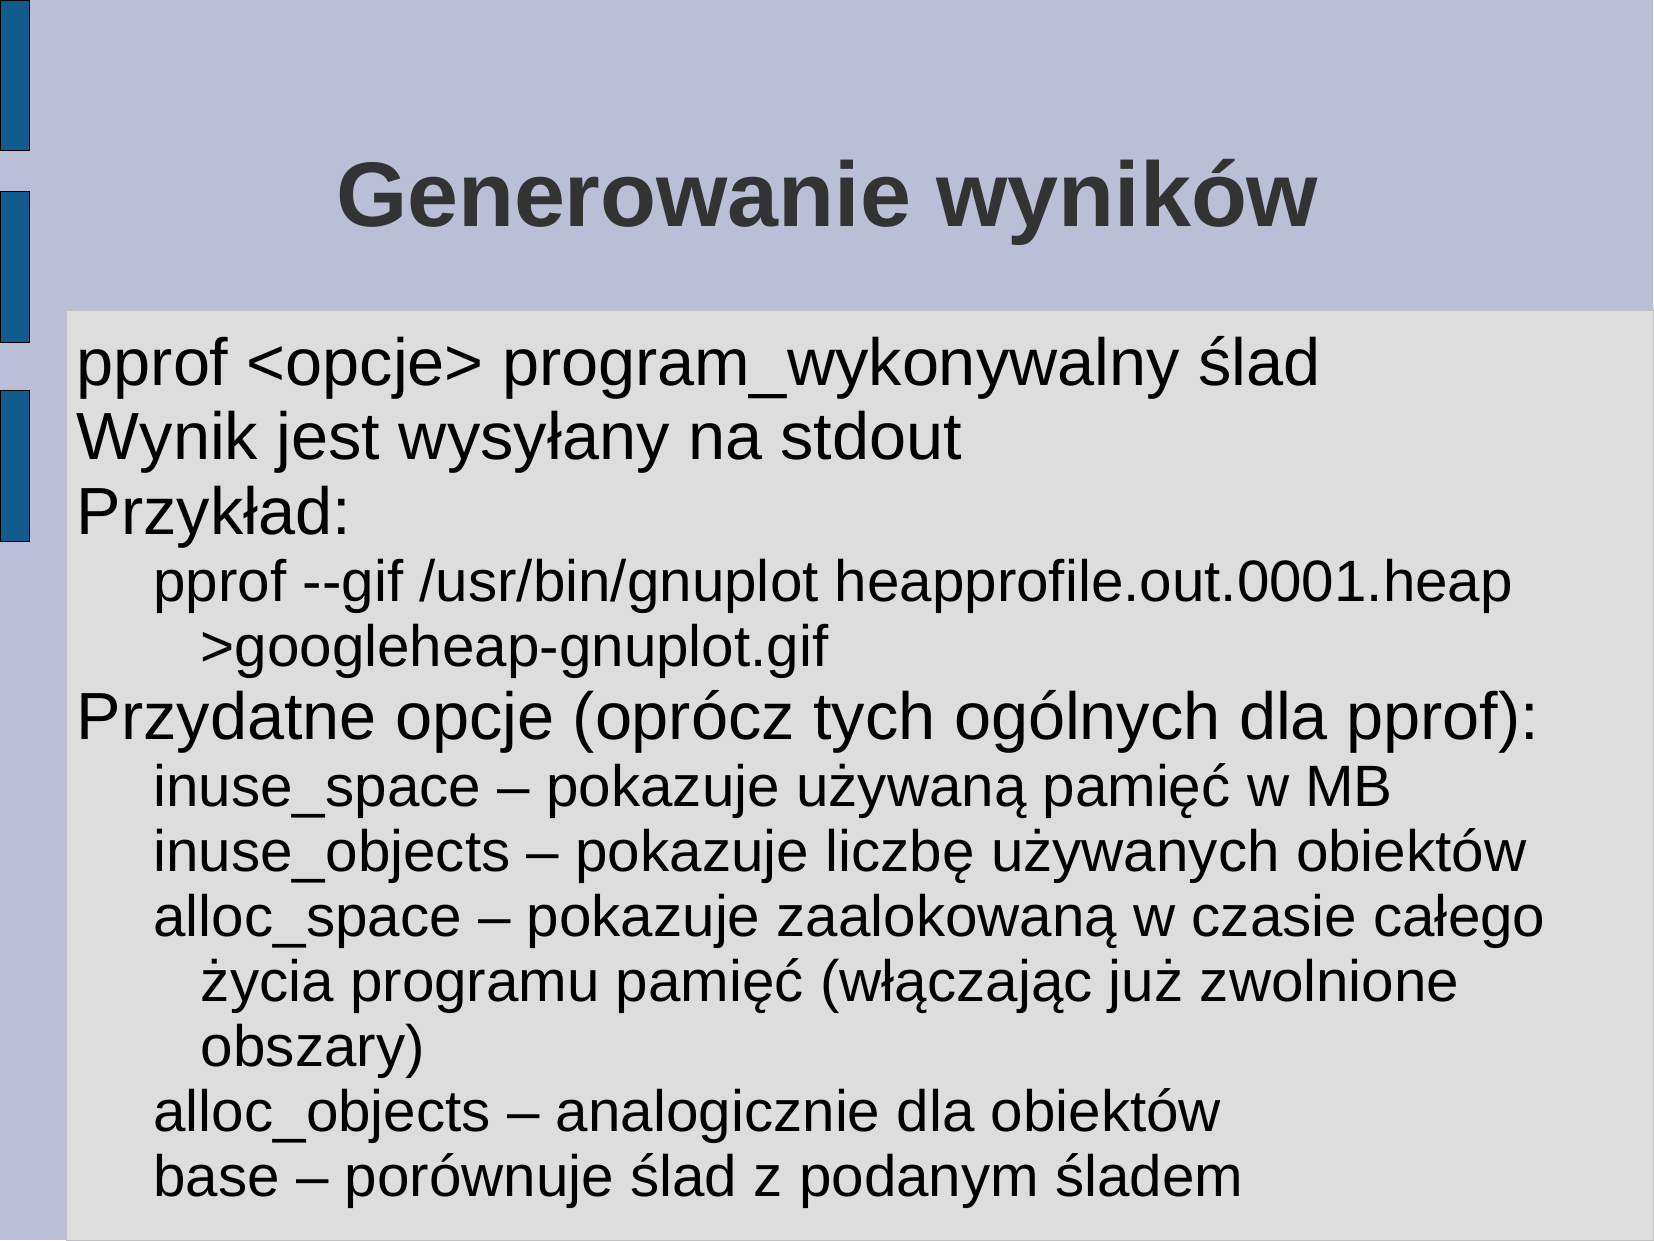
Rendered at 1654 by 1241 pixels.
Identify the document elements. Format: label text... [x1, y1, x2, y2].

list pprof <opcje> program_wykonywalny ślad Wynik jest wysyłany na stdout Przykład: pprof --gif /usr/bin/gnuplot heapprofile.out.0001.heap >googleheap-gnuplot.gif Przydatne opcje (oprócz tych ogólnych dla pprof): inuse_space – pokazuje używaną pamięć w MB inuse_objects – pokazuje liczbę używanych obiektów alloc_space – pokazuje zaalokowaną w czasie całego życia programu pamięć (włączając już zwolnione obszary) alloc_objects – analogicznie dla obiektów base – porównuje ślad z podanym śladem [59, 324, 1625, 1241]
title Generowanie wyników [121, 91, 1534, 299]
